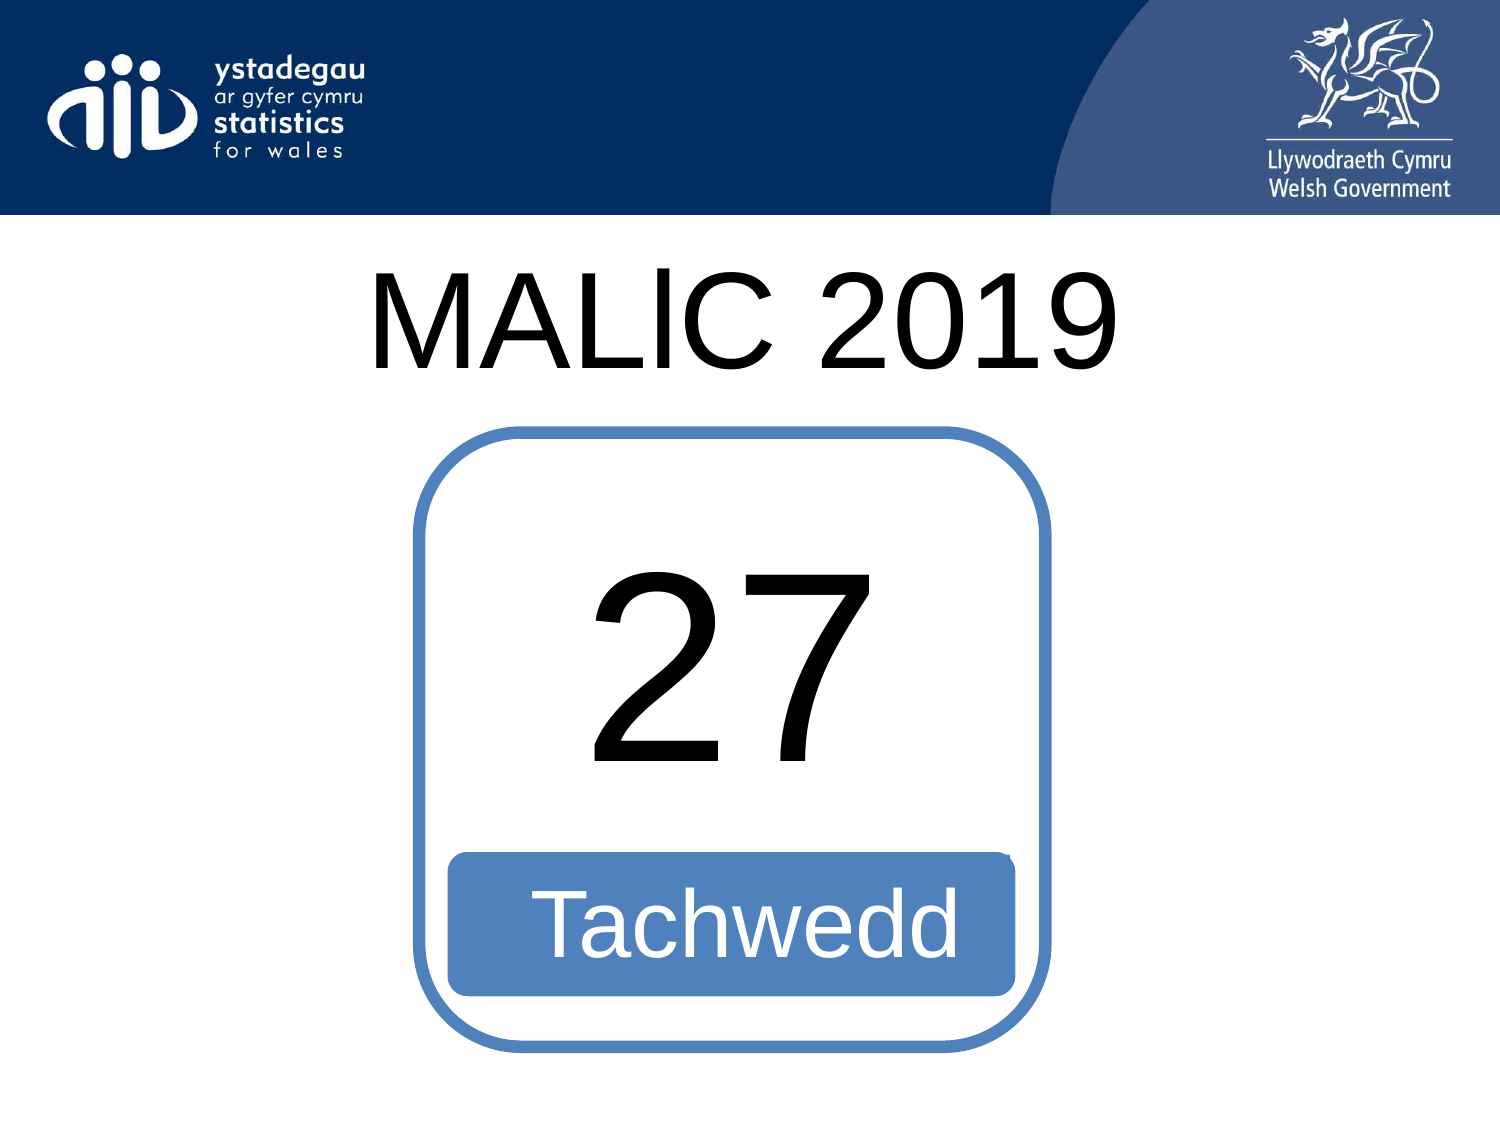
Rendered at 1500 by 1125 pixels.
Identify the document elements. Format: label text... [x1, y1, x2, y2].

text_box 27 [549, 483, 916, 824]
text_box Tachwedd [482, 854, 1010, 985]
text_box [419, 432, 1046, 1047]
title MALlC 2019 [17, 215, 1471, 461]
picture [0, 0, 1500, 215]
